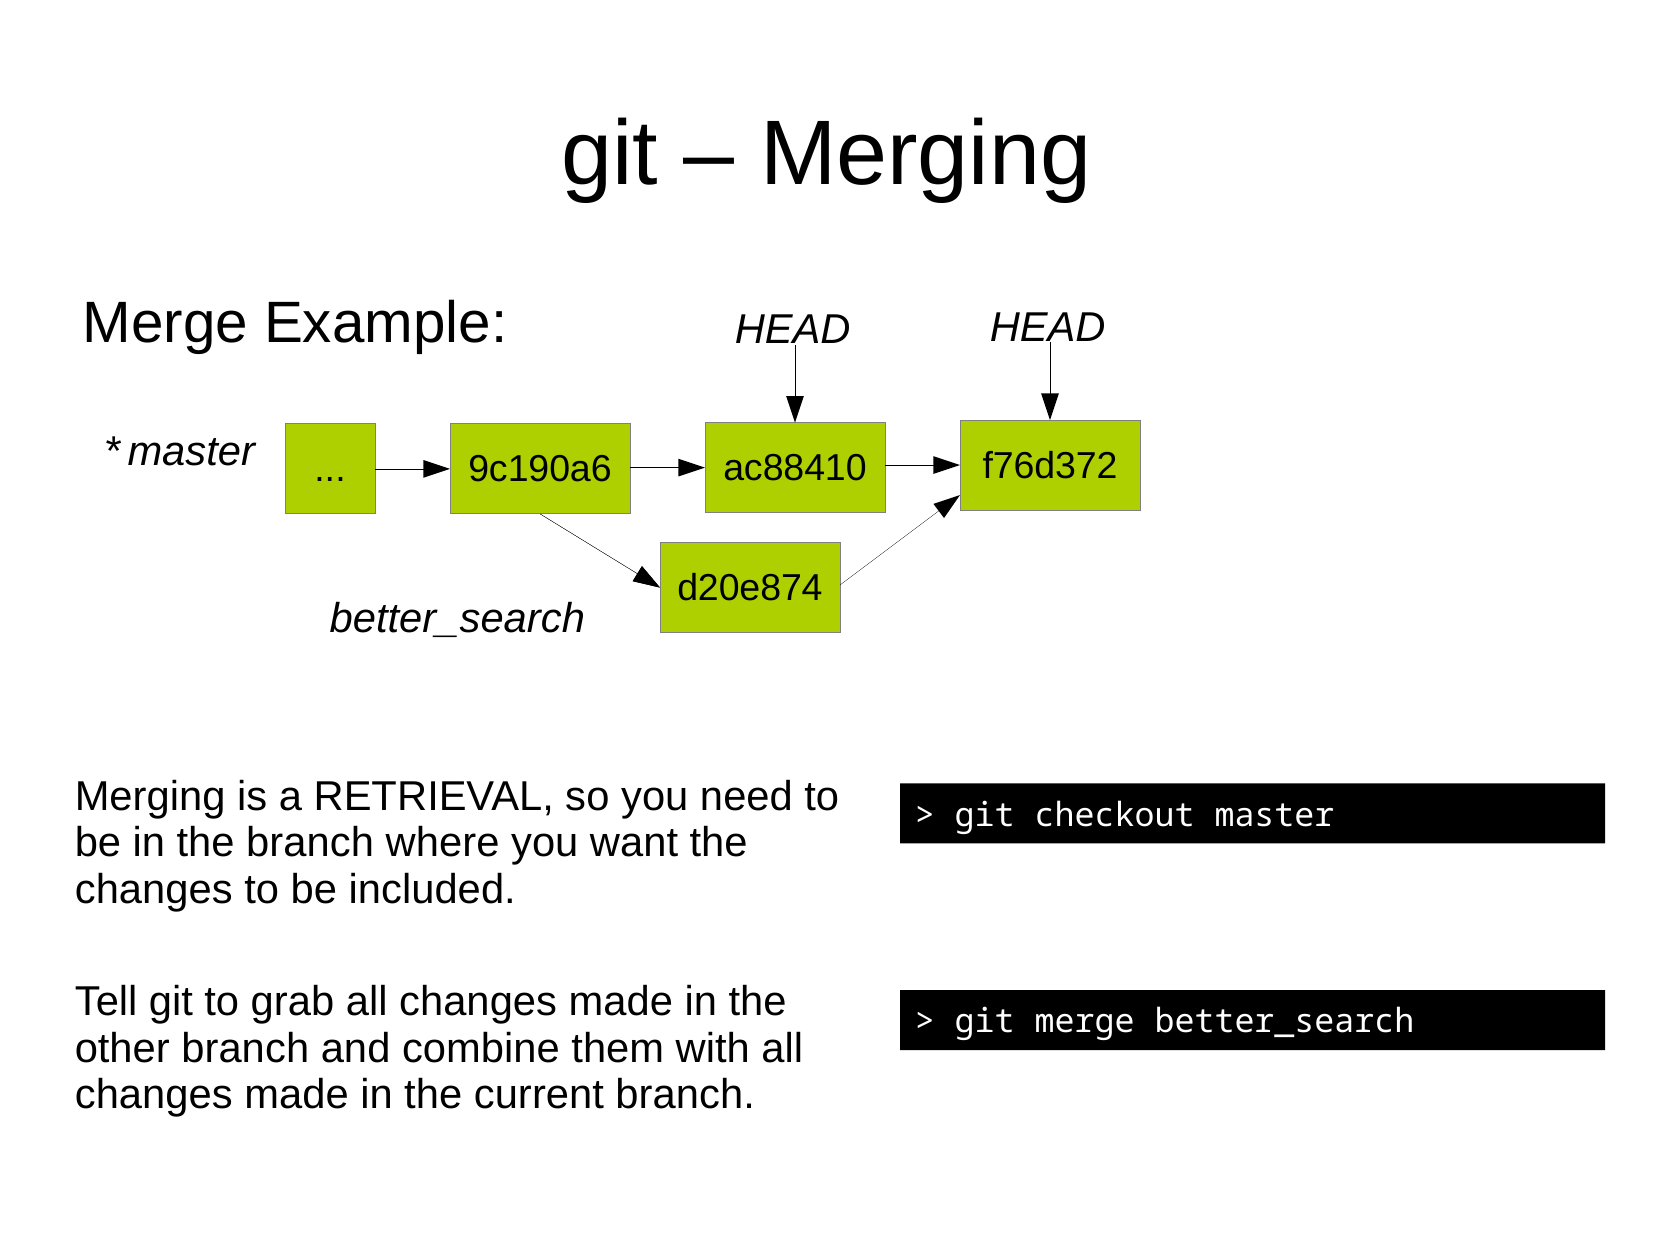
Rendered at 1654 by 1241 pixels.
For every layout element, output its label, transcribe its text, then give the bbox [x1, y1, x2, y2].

text_box > git checkout master [900, 783, 1606, 841]
text_box Merging is a RETRIEVAL, so you need to be in the branch where you want the changes to be included. [60, 765, 856, 920]
text_box better_search [270, 587, 601, 649]
text_box Tell git to grab all changes made in the other branch and combine them with all changes made in the current branch. [60, 970, 856, 1126]
text_box f76d372 [960, 420, 1141, 511]
text_box * [75, 420, 136, 482]
text_box 9c190a6 [450, 423, 631, 514]
title git – Merging [82, 49, 1571, 257]
text_box ... [285, 423, 376, 514]
text_box ac88410 [705, 422, 886, 513]
text_box > git merge better_search [900, 990, 1606, 1047]
text_box HEAD [720, 298, 901, 361]
text_box master [136, 420, 271, 482]
text_box HEAD [975, 296, 1156, 358]
list Merge Example: [82, 290, 751, 376]
text_box d20e874 [660, 542, 841, 633]
